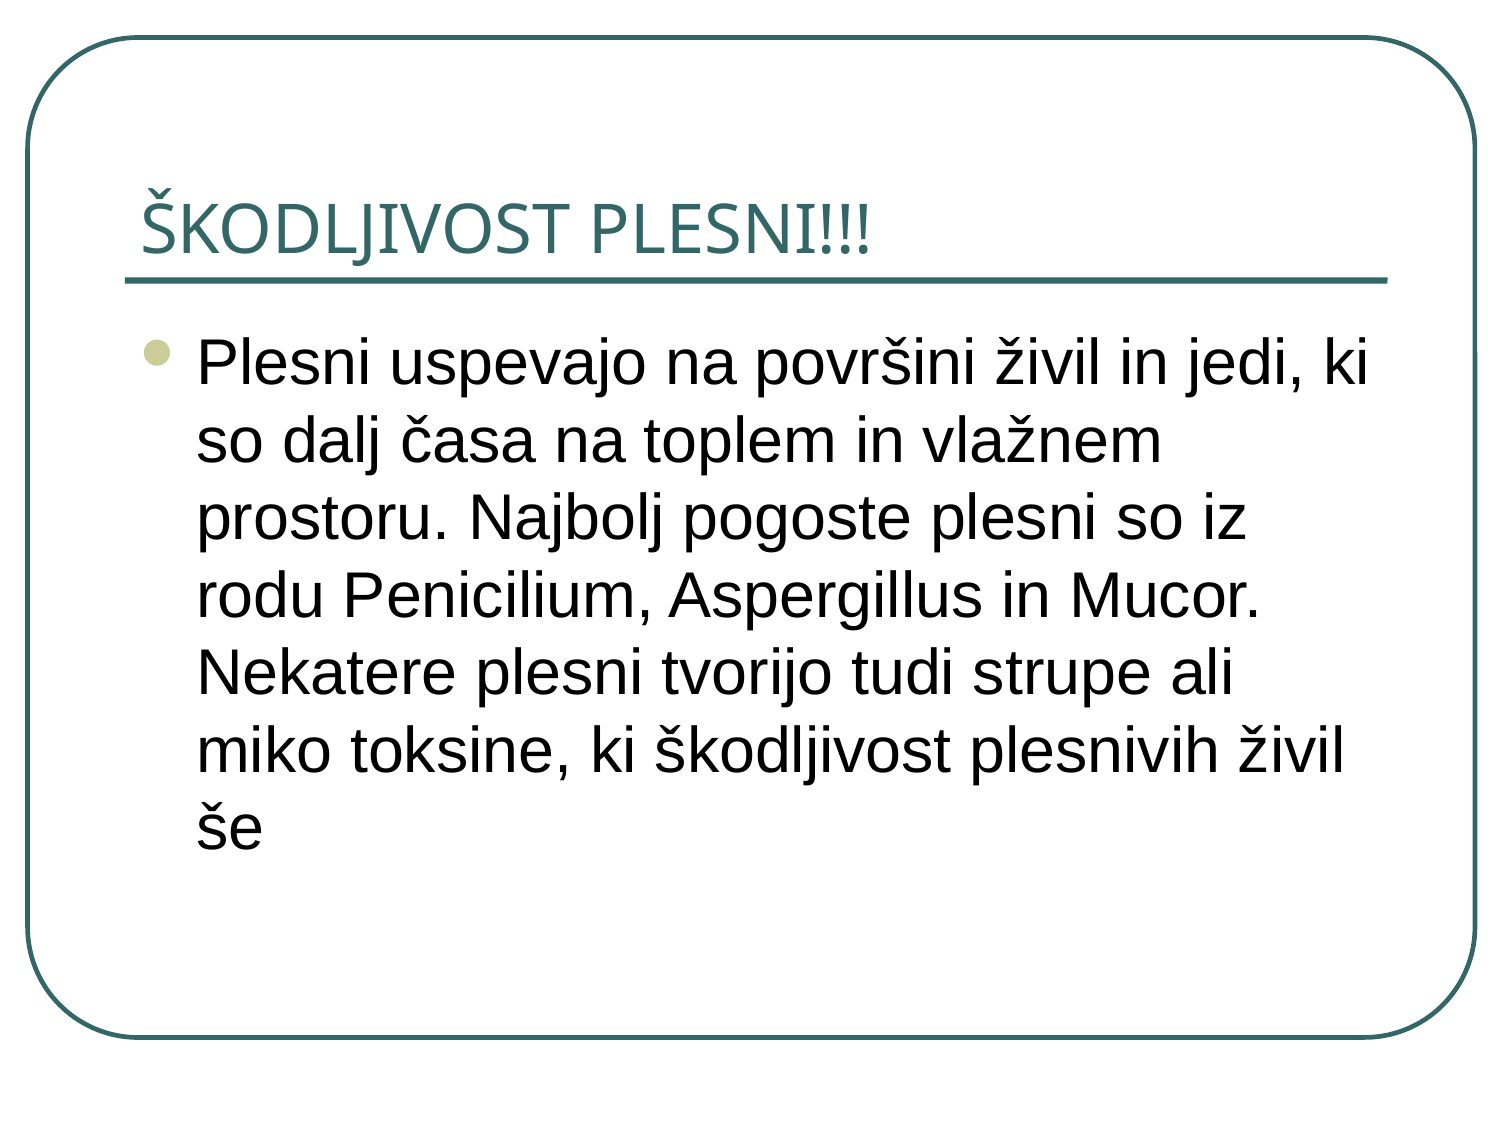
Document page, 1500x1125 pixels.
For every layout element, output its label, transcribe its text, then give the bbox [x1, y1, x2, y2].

title ŠKODLJIVOST PLESNI!!! [125, 87, 1388, 275]
list Plesni uspevajo na površini živil in jedi, ki so dalj časa na toplem in vlažnem prostoru. Najbolj pogoste plesni so iz rodu Penicilium, Aspergillus in Mucor. Nekatere plesni tvorijo tudi strupe ali miko toksine, ki škodljivost plesnivih živil še [125, 312, 1388, 975]
